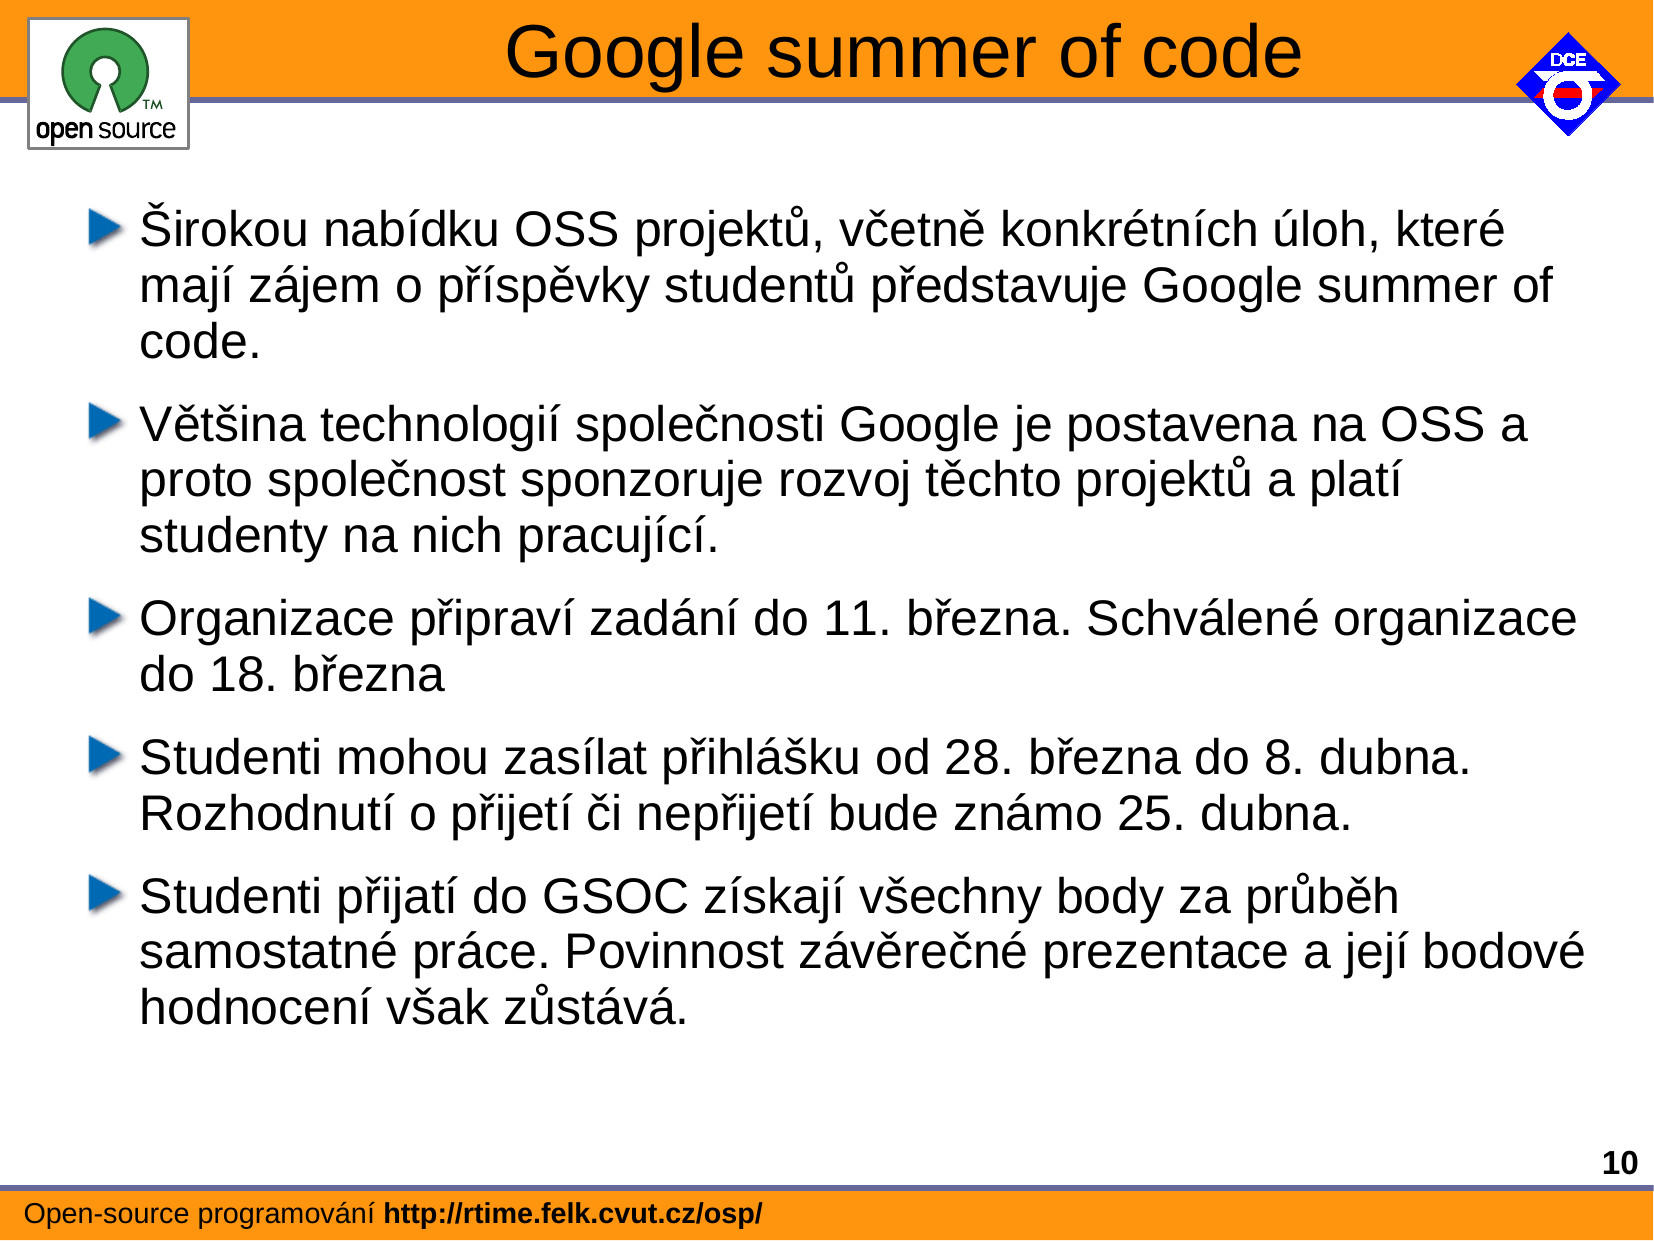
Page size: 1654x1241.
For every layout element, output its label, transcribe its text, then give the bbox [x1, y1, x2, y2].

list Širokou nabídku OSS projektů, včetně konkrétních úloh, které mají zájem o příspěvky studentů představuje Google summer of code. Většina technologií společnosti Google je postavena na OSS a proto společnost sponzoruje rozvoj těchto projektů a platí studenty na nich pracující. Organizace připraví zadání do 11. března. Schválené organizace do 18. března Studenti mohou zasílat přihlášku od 28. března do 8. dubna. Rozhodnutí o přijetí či nepřijetí bude známo 25. dubna. Studenti přijatí do GSOC získají všechny body za průběh samostatné práce. Povinnost závěrečné prezentace a její bodové hodnocení však zůstává. [68, 201, 1592, 1118]
title Google summer of code [178, 4, 1631, 98]
